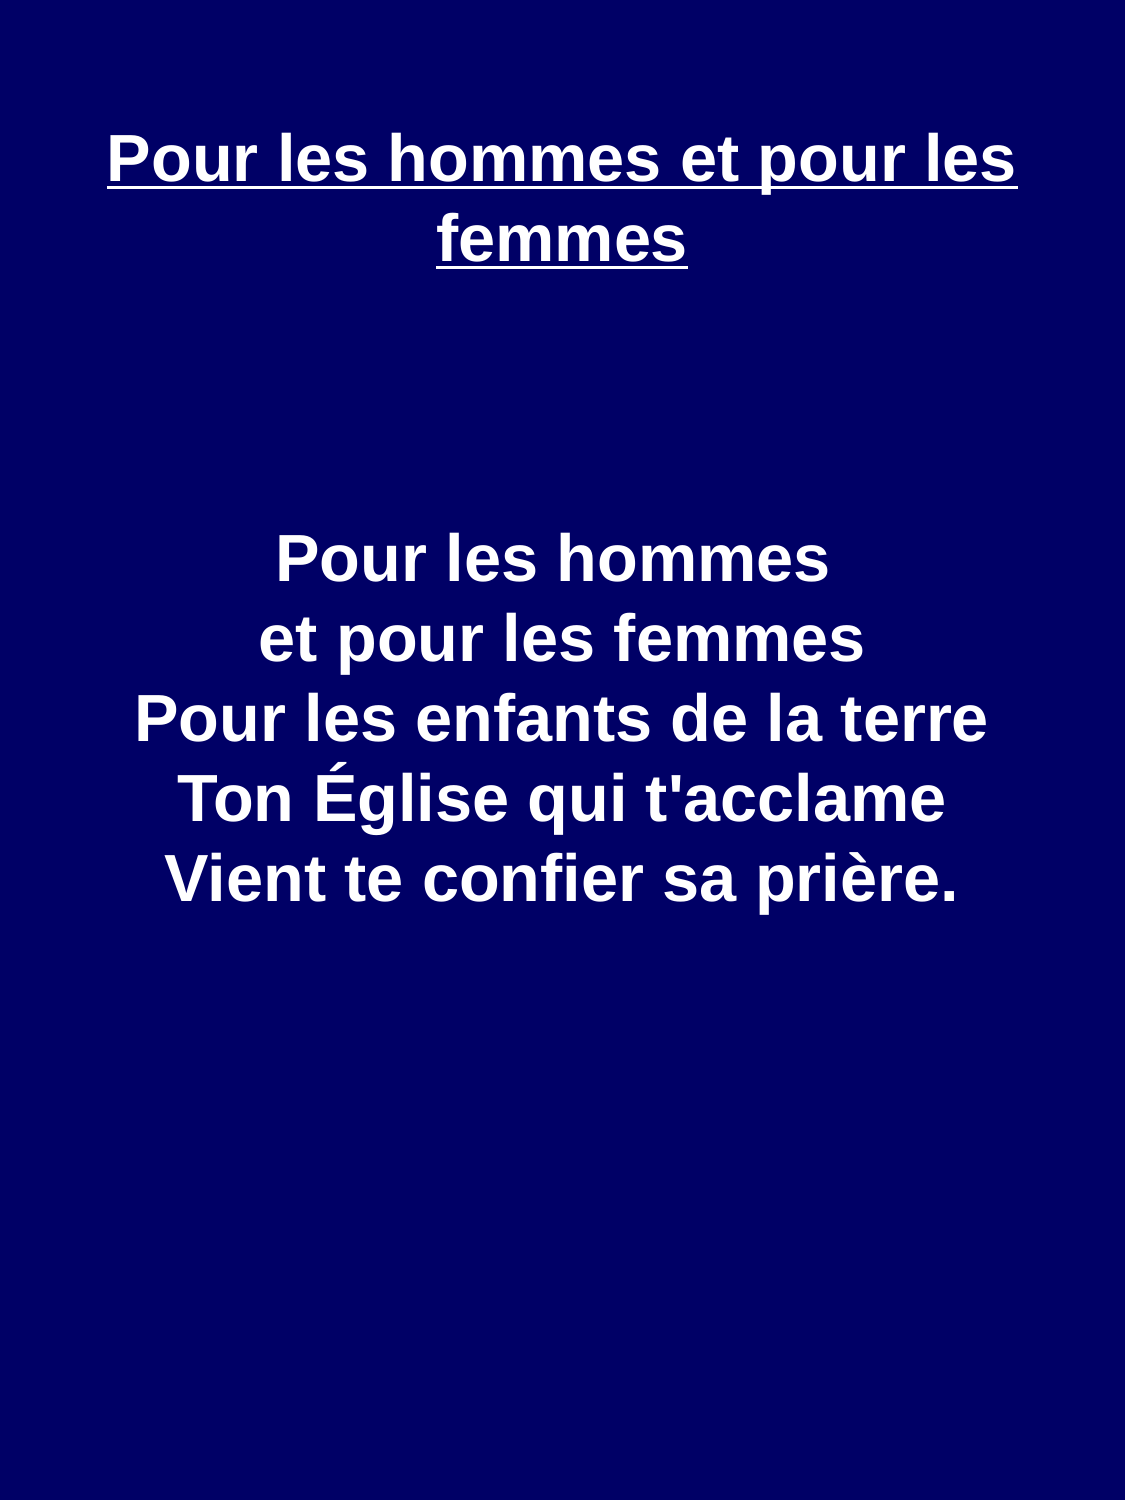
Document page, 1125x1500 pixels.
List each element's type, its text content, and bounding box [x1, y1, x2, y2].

text_box Pour les hommes et pour les femmes Pour les hommes et pour les femmes Pour les enfants de la terre Ton Église qui t'acclame Vient te confier sa prière. [0, 107, 1125, 923]
